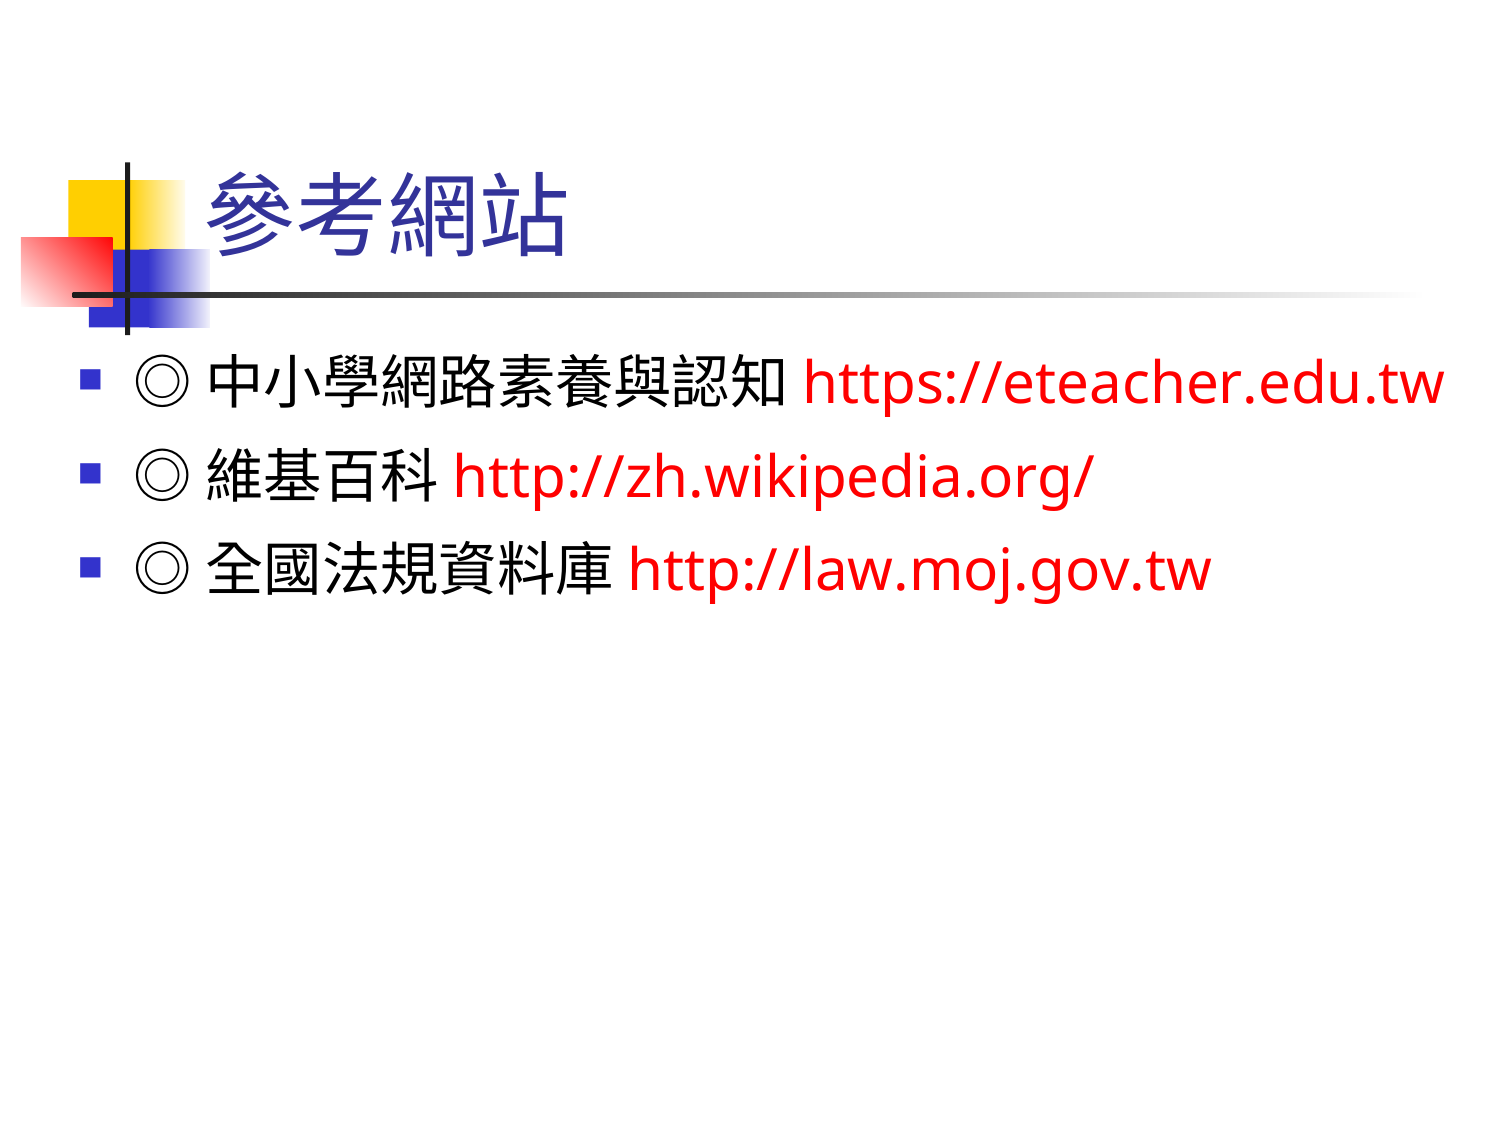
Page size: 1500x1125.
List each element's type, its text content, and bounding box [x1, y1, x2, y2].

list ◎中小學網路素養與認知https://eteacher.edu.tw ◎維基百科http://zh.wikipedia.org/ ◎全國法規資料庫http://law.moj.gov.tw [62, 337, 1469, 1013]
title 參考網站 [188, 35, 1468, 276]
